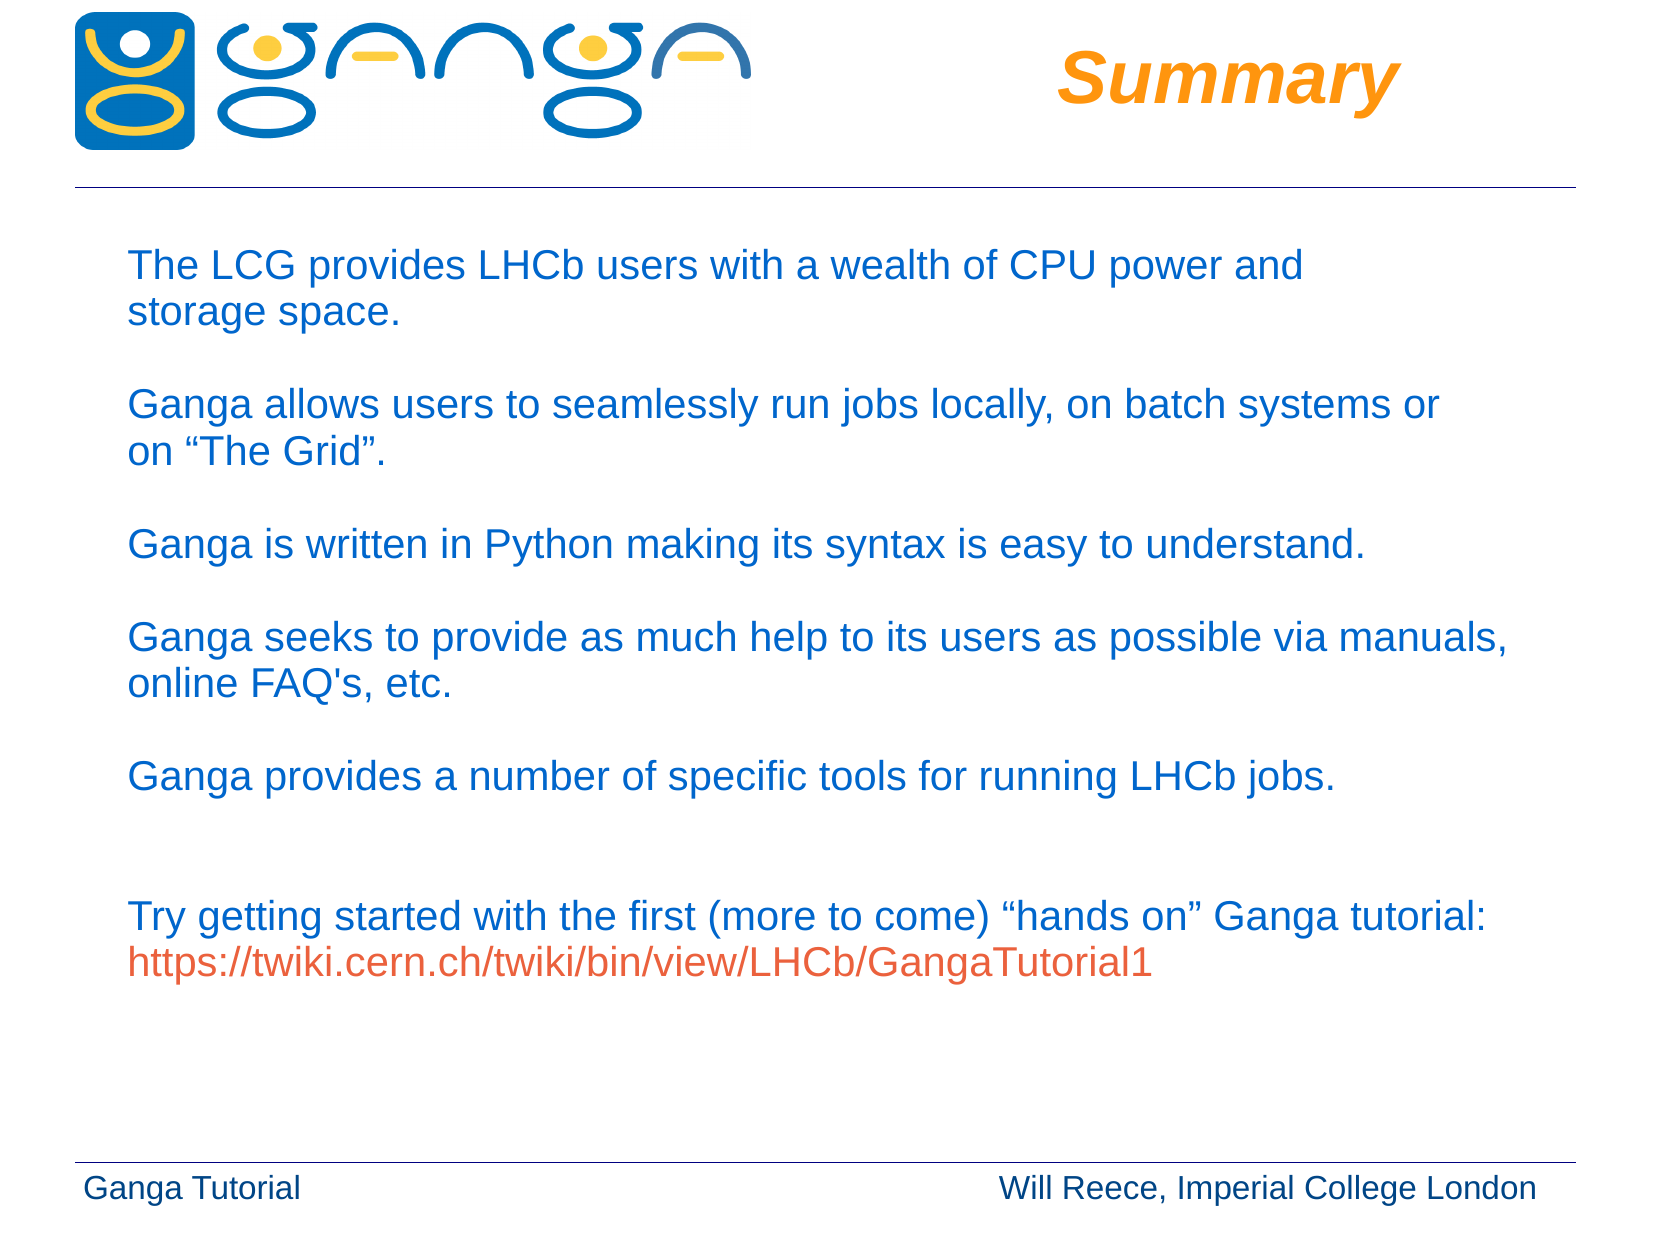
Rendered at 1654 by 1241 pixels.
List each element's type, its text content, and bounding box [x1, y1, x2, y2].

text_box Ganga Tutorial [68, 1162, 317, 1215]
title Summary [823, 35, 1635, 120]
picture [75, 12, 751, 151]
text_box Will Reece, Imperial College London [984, 1163, 1553, 1215]
text_box The LCG provides LHCb users with a wealth of CPU power and storage space. Ganga allows users to seamlessly run jobs locally, on batch systems or on “The Grid”. Ganga is written in Python making its syntax is easy to understand. Ganga seeks to provide as much help to its users as possible via manuals, online FAQ's, etc. Ganga provides a number of specific tools for running LHCb jobs. Try getting started with the first (more to come) “hands on” Ganga tutorial: https://twiki.cern.ch/twiki/bin/view/LHCb/GangaTutorial1 [112, 234, 1533, 993]
